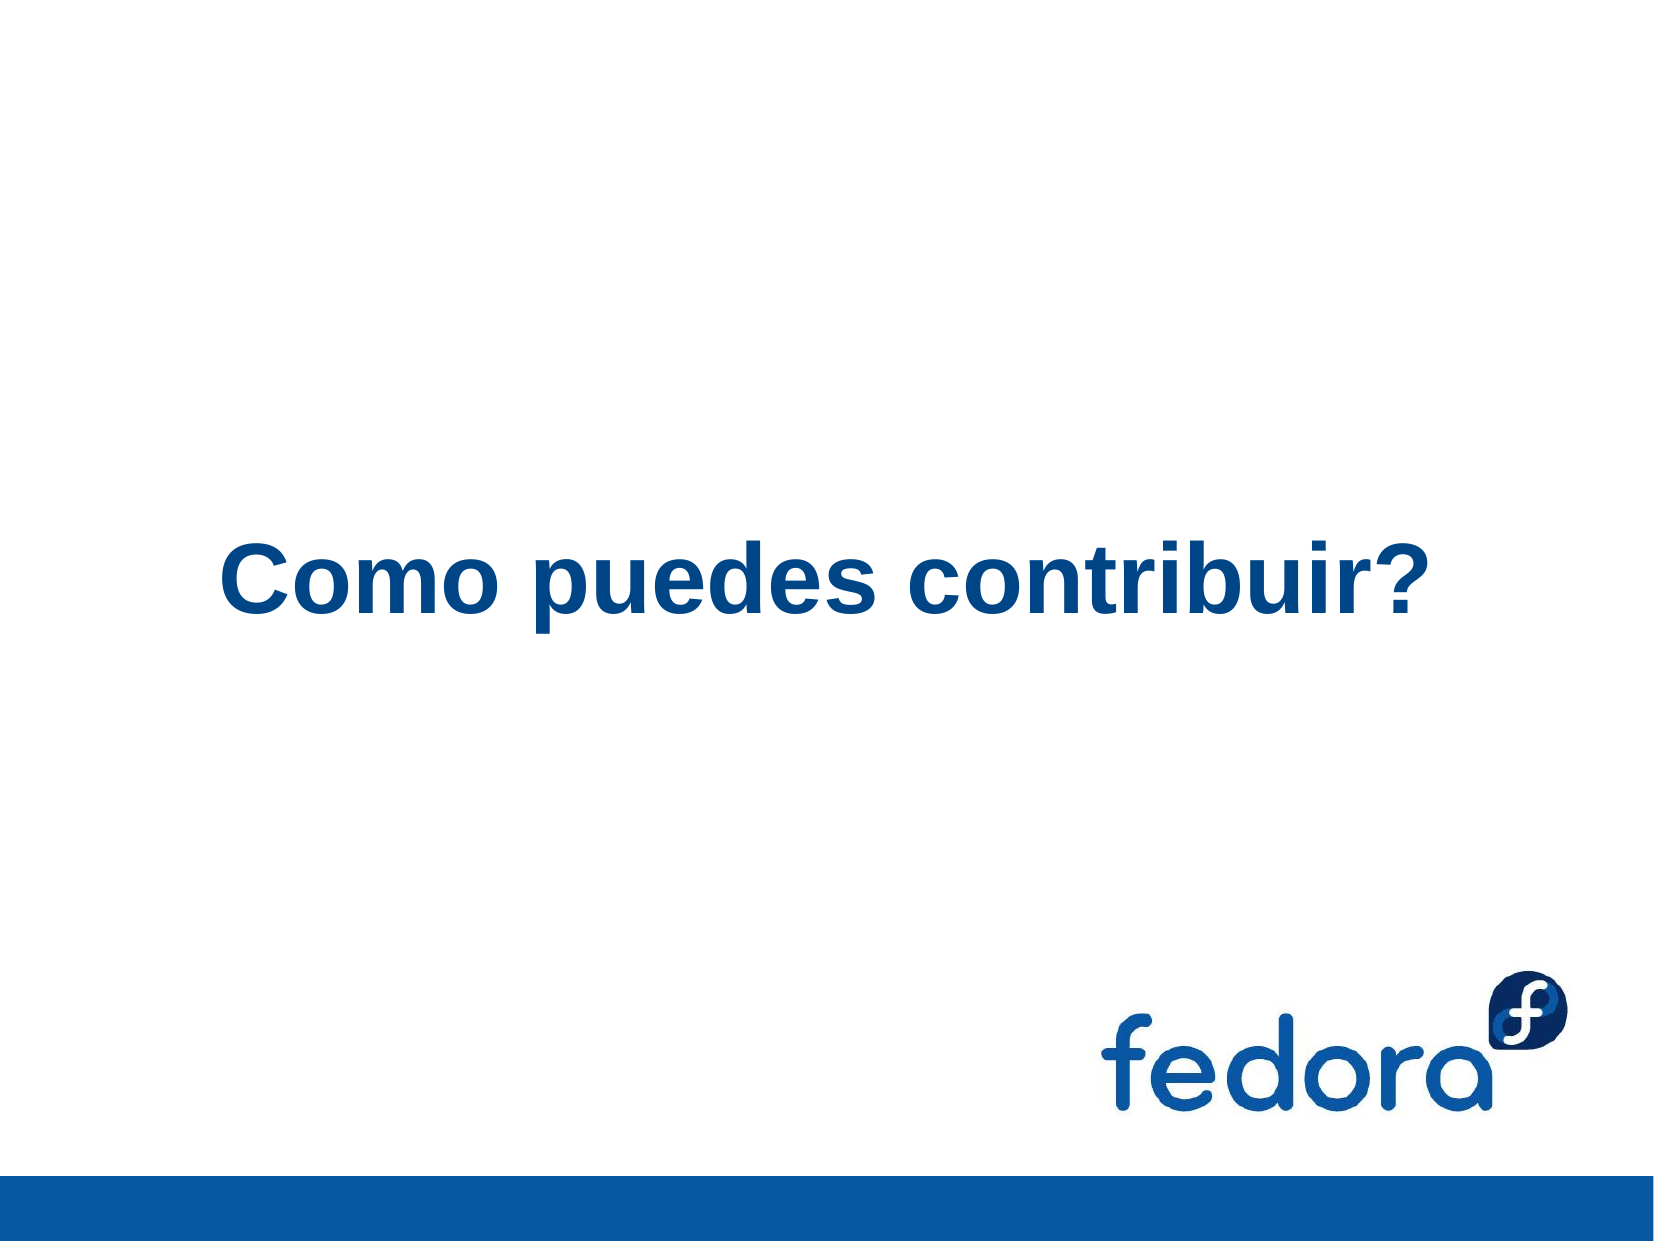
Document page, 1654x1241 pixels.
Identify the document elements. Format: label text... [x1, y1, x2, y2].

title Como puedes contribuir? [82, 49, 1571, 1109]
picture [0, 1176, 1654, 1241]
picture [1087, 958, 1576, 1125]
